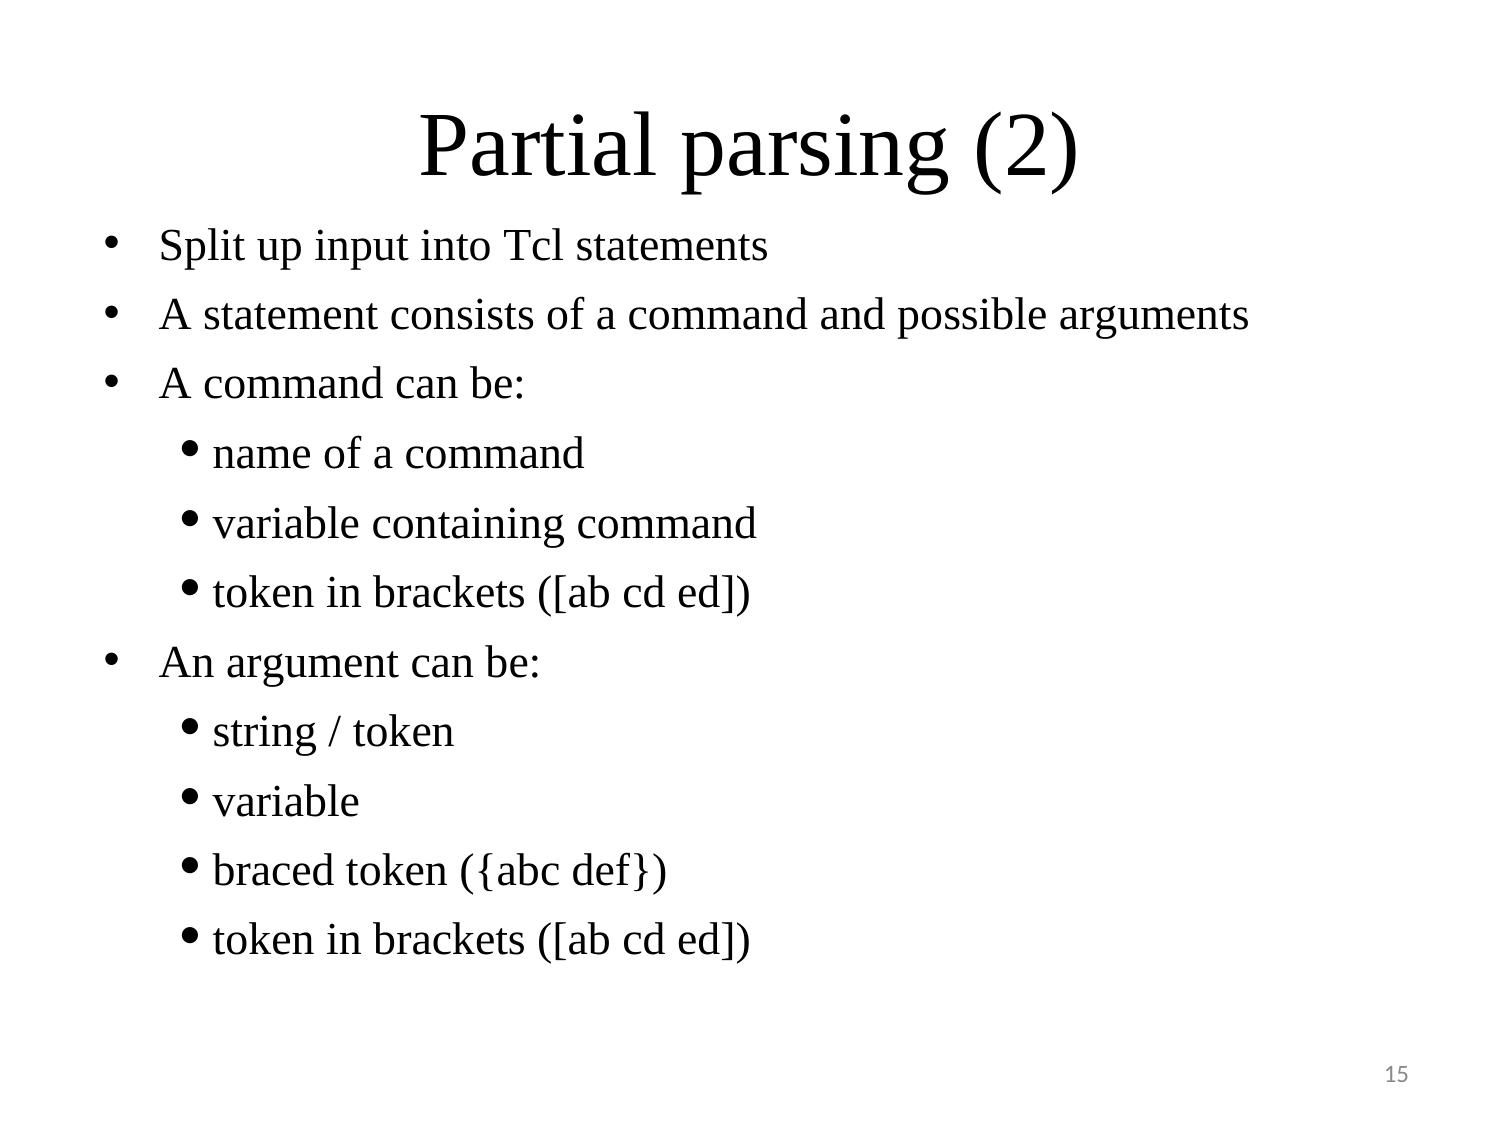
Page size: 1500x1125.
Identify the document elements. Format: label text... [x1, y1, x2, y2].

text_box Partial parsing (2)‏ [75, 45, 1426, 233]
text_box Split up input into Tcl statements A statement consists of a command and possible arguments A command can be: name of a command variable containing command token in brackets ([ab cd ed]) An argument can be: string / token variable braced token ({abc def}) token in brackets ([ab cd ed]) [88, 206, 1439, 975]
